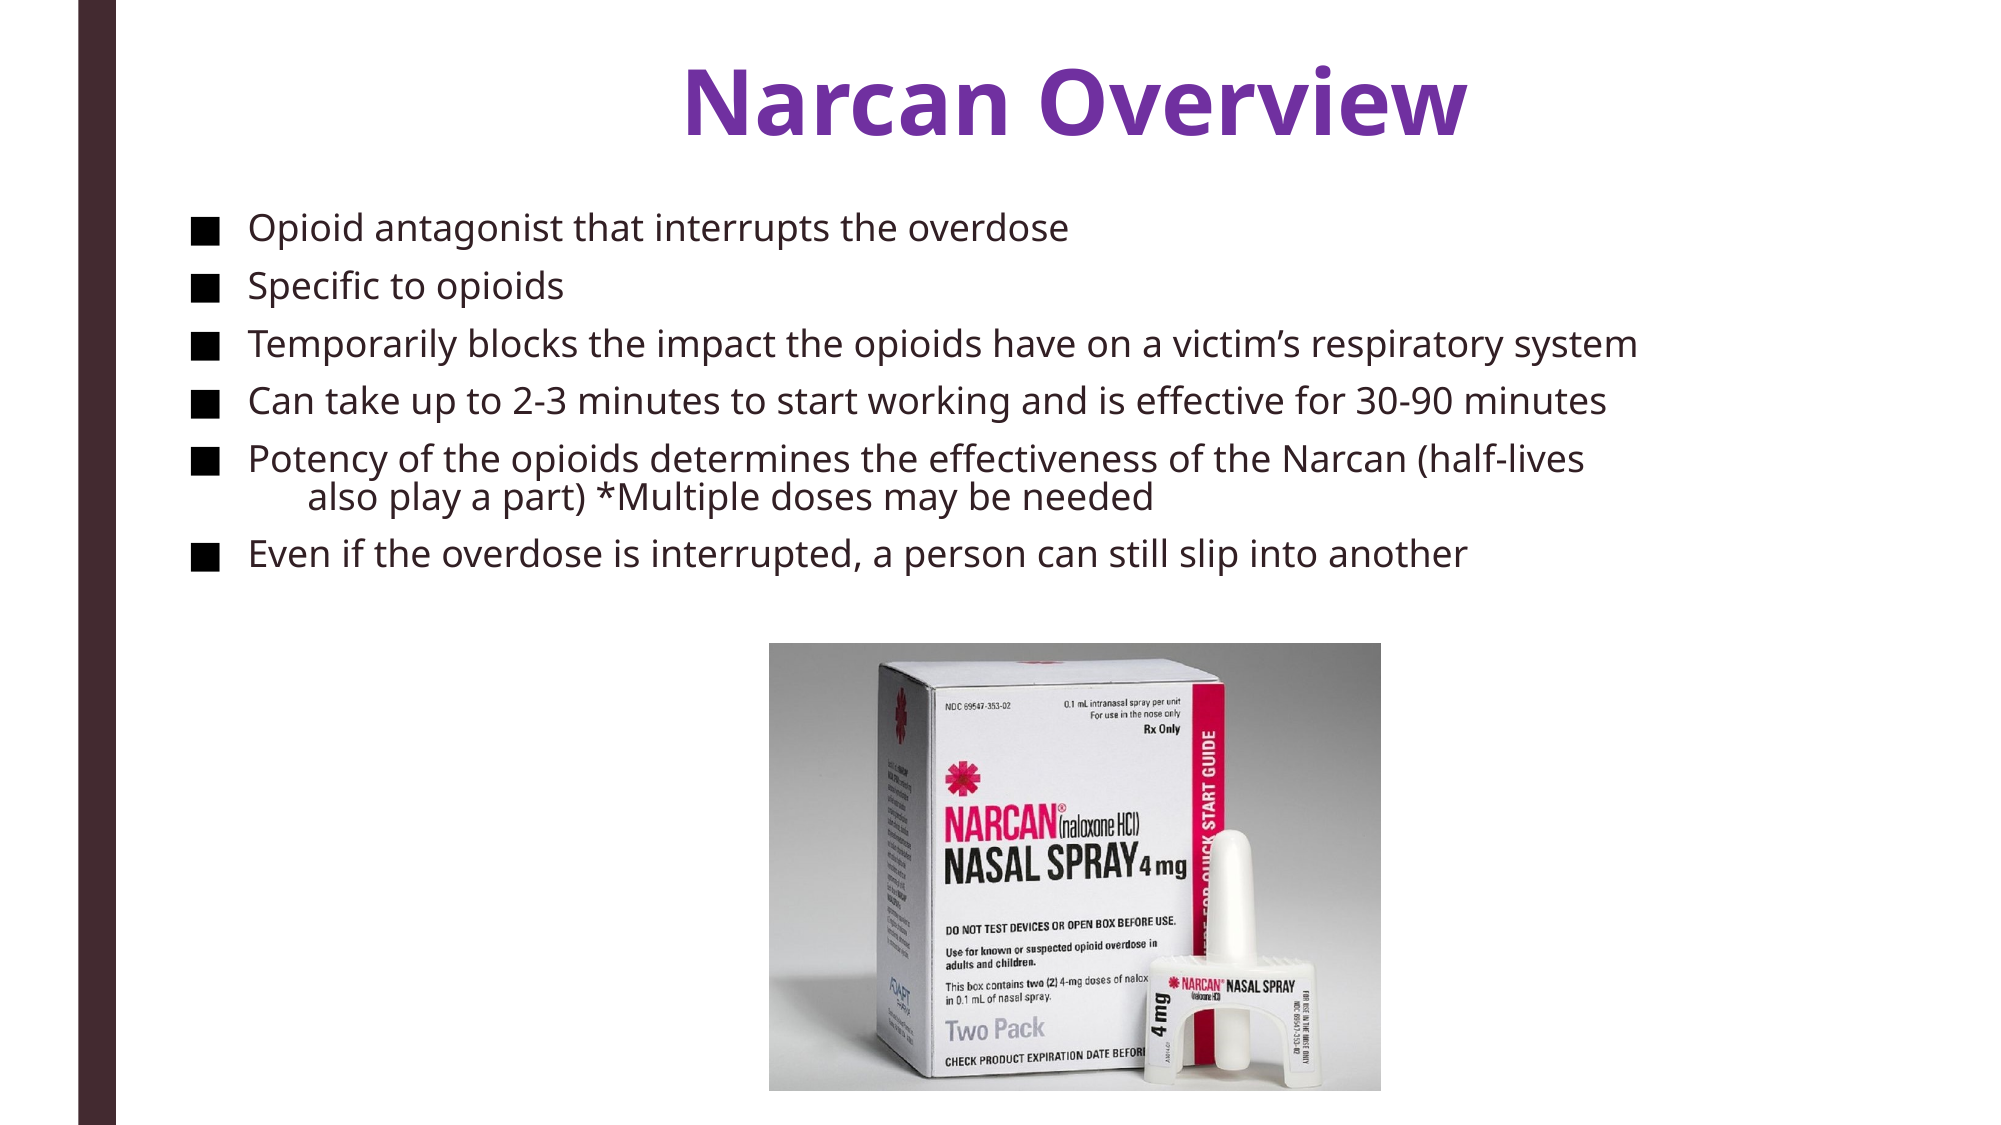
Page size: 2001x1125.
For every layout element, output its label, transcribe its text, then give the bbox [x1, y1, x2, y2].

title Narcan Overview [149, 50, 2000, 294]
picture [769, 643, 1381, 1091]
list Opioid antagonist that interrupts the overdose Specific to opioids Temporarily blocks the impact the opioids have on a victim’s respiratory system Can take up to 2-3 minutes to start working and is effective for 30-90 minutes Potency of the opioids determines the effectiveness of the Narcan (half-lives also play a part) *Multiple doses may be needed Even if the overdose is interrupted, a person can still slip into another [172, 204, 1657, 644]
